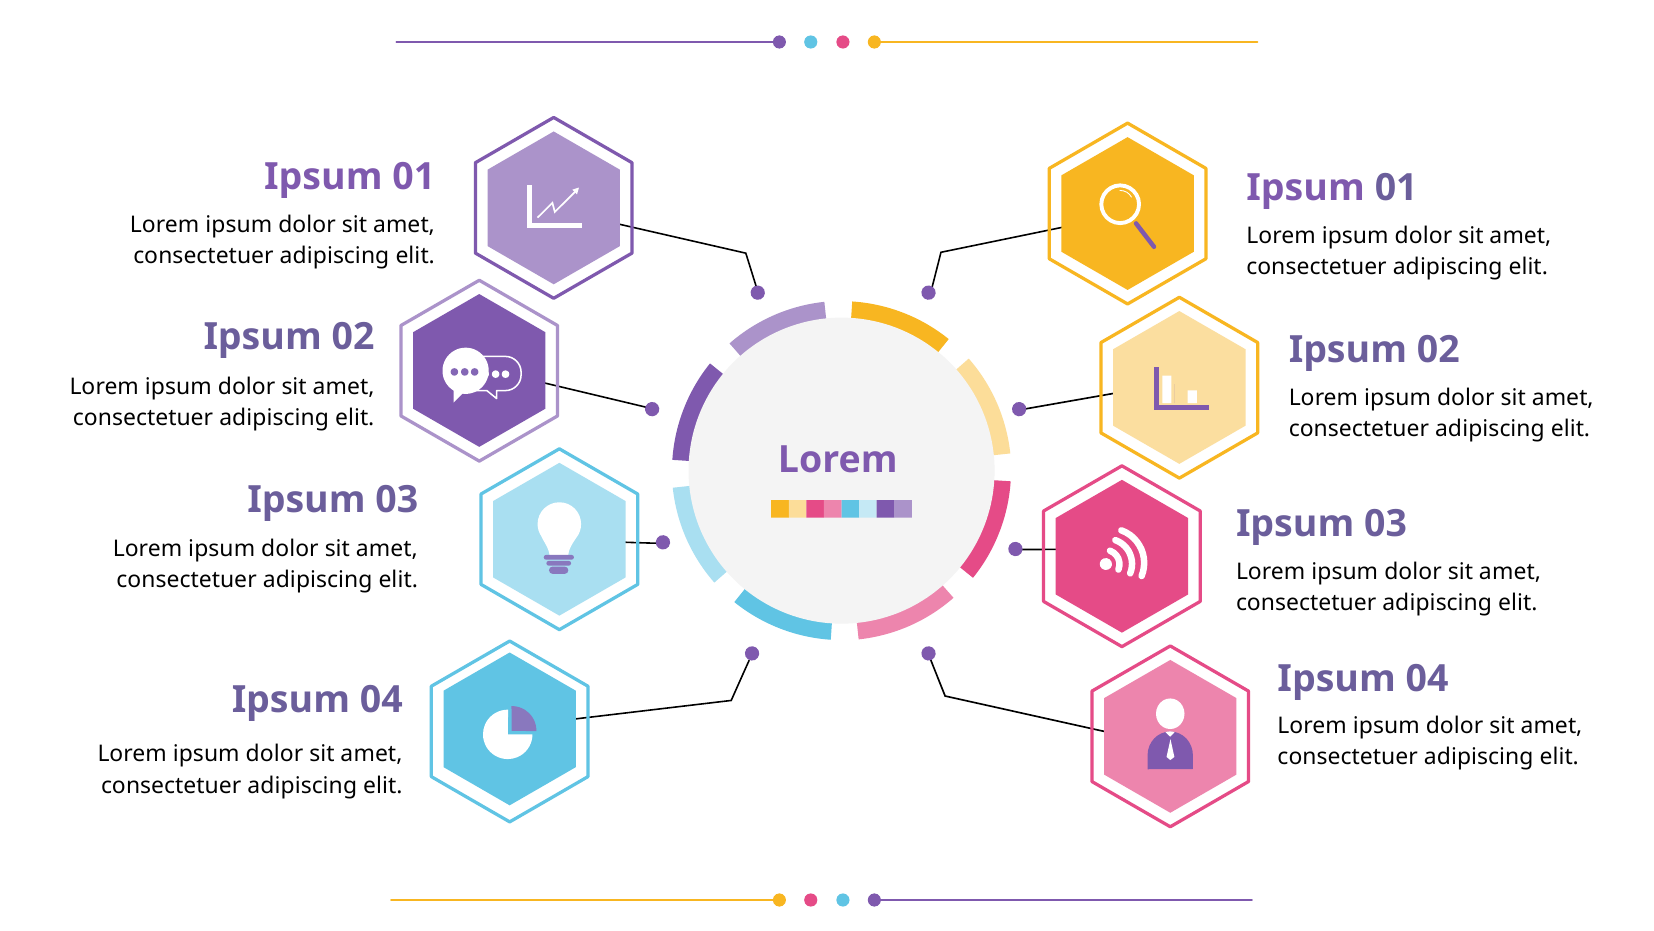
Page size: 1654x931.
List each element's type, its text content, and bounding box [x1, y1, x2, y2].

title Lorem ipsum dolor sit amet, consectetuer adipiscing elit. [1236, 554, 1607, 648]
text_box [645, 401, 660, 417]
text_box [670, 299, 1013, 642]
text_box [487, 131, 620, 285]
text_box [493, 462, 626, 616]
text_box [413, 294, 546, 447]
text_box [921, 646, 936, 661]
text_box [1061, 137, 1194, 290]
title Ipsum 01 [197, 121, 436, 207]
text_box [744, 646, 760, 661]
text_box [1055, 479, 1189, 633]
text_box [750, 285, 765, 300]
title Lorem ipsum dolor sit amet, consectetuer adipiscing elit. [64, 207, 436, 284]
title Lorem ipsum dolor sit amet, consectetuer adipiscing elit. [1288, 380, 1654, 515]
title Lorem ipsum dolor sit amet, consectetuer adipiscing elit. [1277, 708, 1649, 809]
title Ipsum 02 [137, 284, 375, 369]
text_box [1104, 659, 1237, 813]
text_box [1113, 311, 1246, 464]
text_box [443, 652, 576, 806]
title Ipsum 04 [165, 644, 404, 737]
text_box [1012, 401, 1027, 417]
title Ipsum 01 [1246, 132, 1484, 219]
title Ipsum 02 [1288, 307, 1527, 380]
title Ipsum 03 [1236, 468, 1474, 554]
title Lorem [719, 404, 957, 512]
title Lorem ipsum dolor sit amet, consectetuer adipiscing elit. [1246, 219, 1618, 307]
text_box [921, 285, 936, 300]
title Lorem ipsum dolor sit amet, consectetuer adipiscing elit. [32, 737, 404, 872]
title Lorem ipsum dolor sit amet, consectetuer adipiscing elit. [4, 369, 376, 470]
title Lorem ipsum dolor sit amet, consectetuer adipiscing elit. [47, 531, 419, 639]
title Ipsum 04 [1277, 648, 1516, 708]
title Ipsum 03 [180, 444, 419, 531]
text_box [655, 535, 671, 550]
text_box [1008, 541, 1023, 557]
